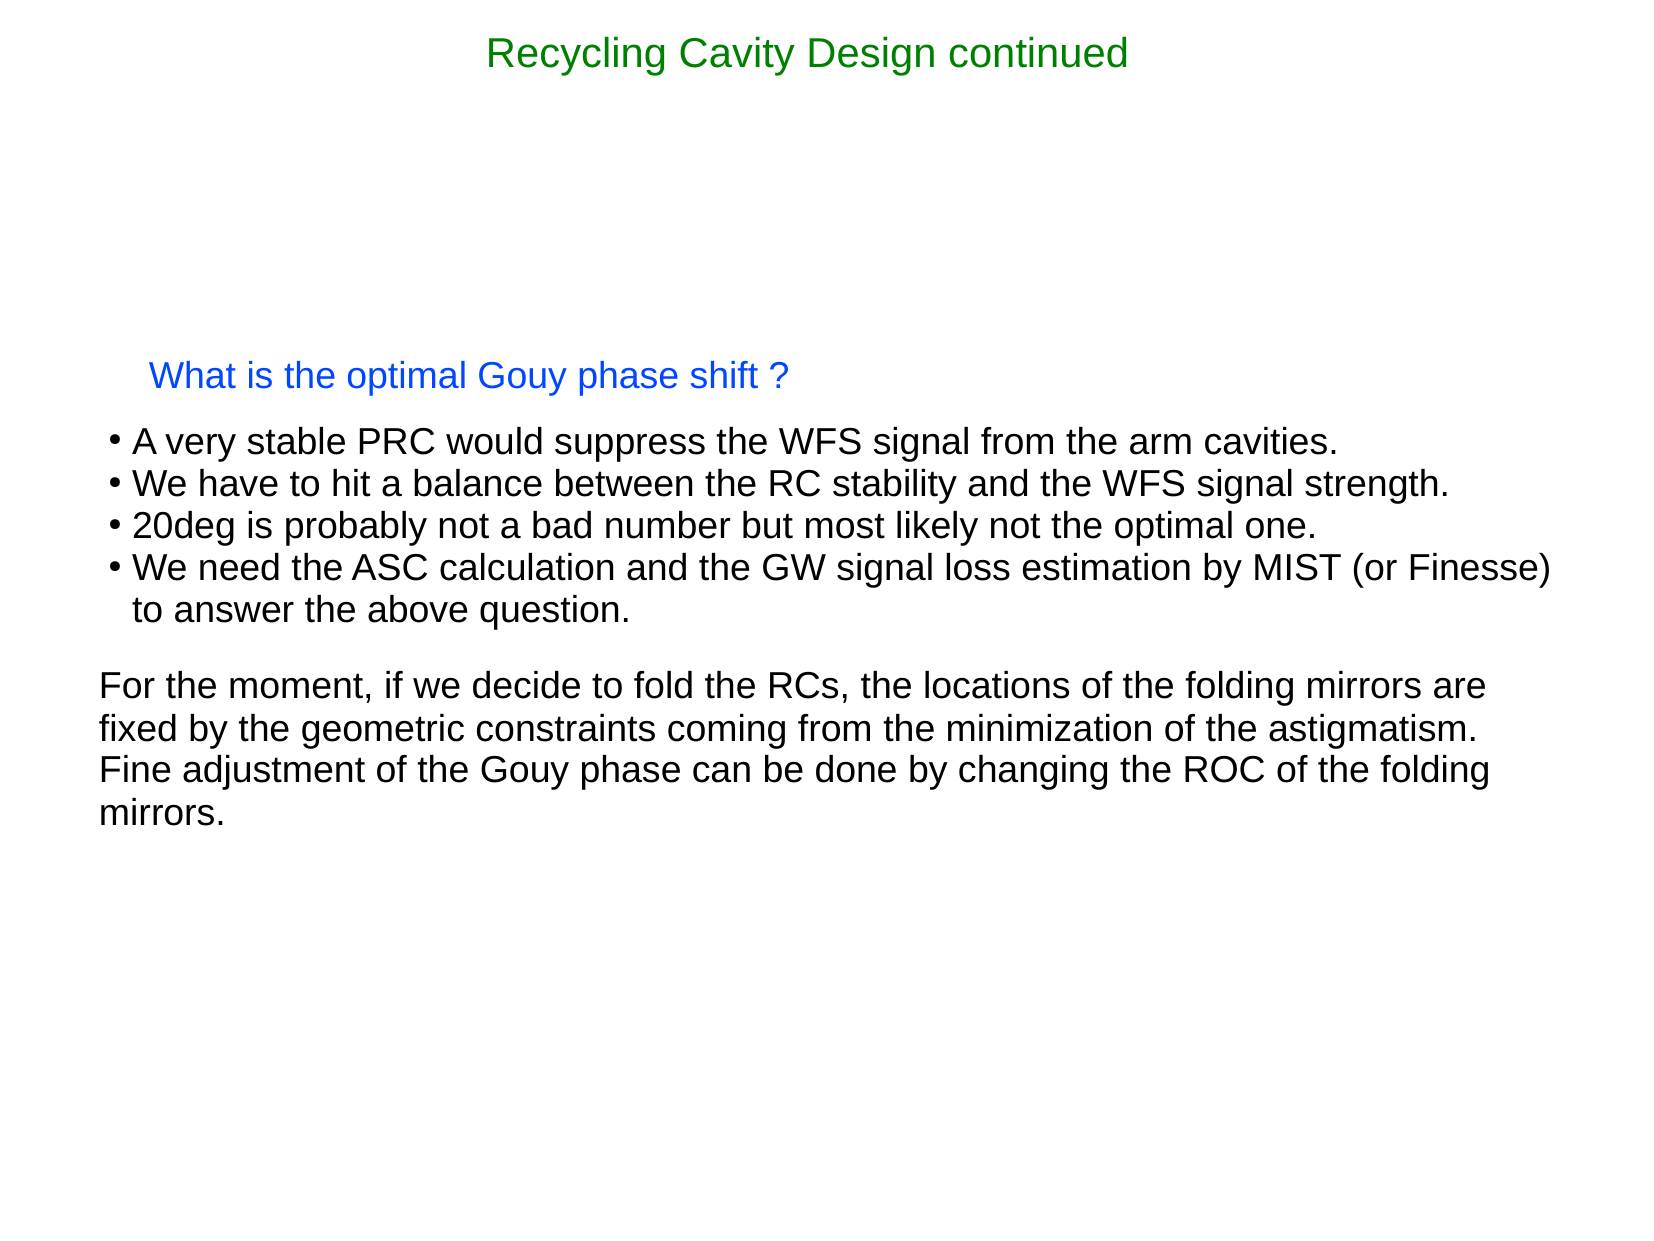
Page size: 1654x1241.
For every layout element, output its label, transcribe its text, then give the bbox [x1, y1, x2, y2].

text_box What is the optimal Gouy phase shift ? [133, 347, 805, 404]
text_box A very stable PRC would suppress the WFS signal from the arm cavities. We have to hit a balance between the RC stability and the WFS signal strength. 20deg is probably not a bad number but most likely not the optimal one. We need the ASC calculation and the GW signal loss estimation by MIST (or Finesse) to answer the above question. [93, 412, 1568, 638]
text_box Recycling Cavity Design continued [471, 22, 1145, 84]
text_box For the moment, if we decide to fold the RCs, the locations of the folding mirrors are fixed by the geometric constraints coming from the minimization of the astigmatism. Fine adjustment of the Gouy phase can be done by changing the ROC of the folding mirrors. [84, 657, 1506, 841]
